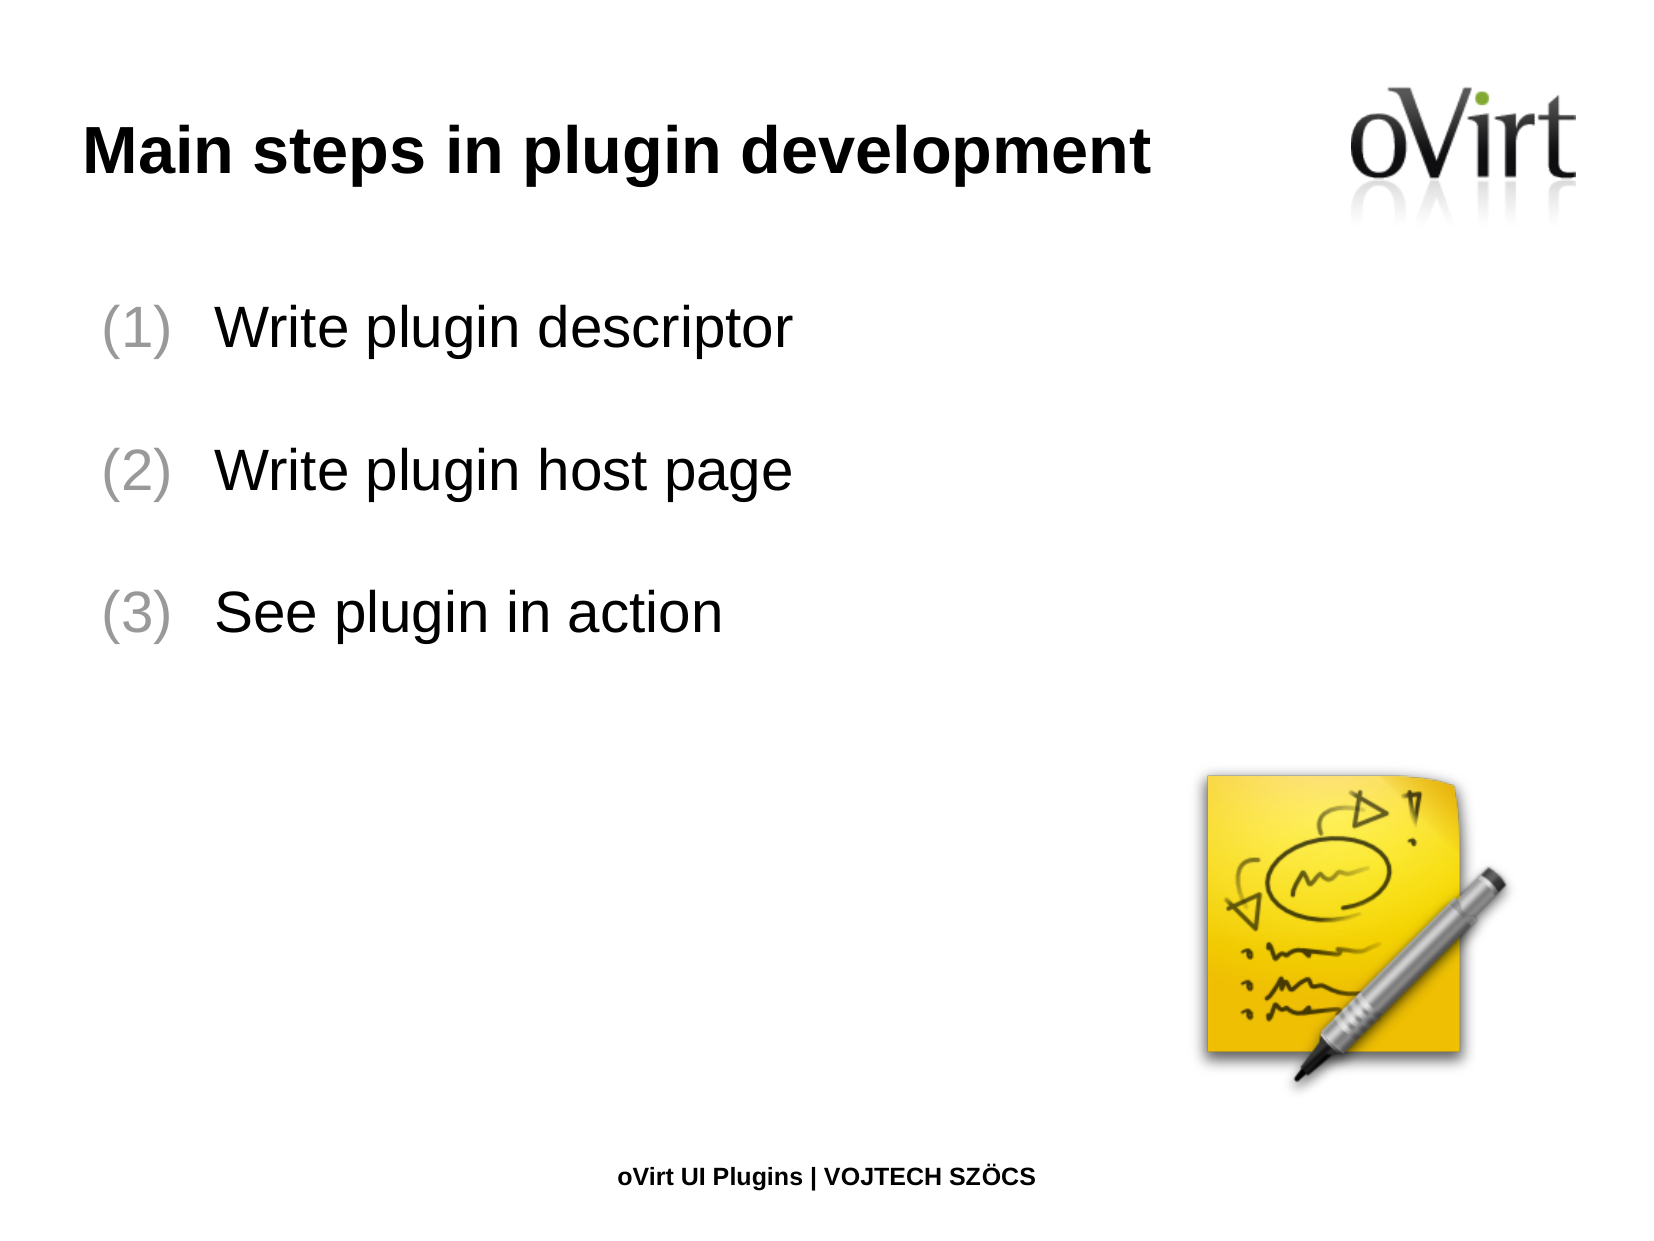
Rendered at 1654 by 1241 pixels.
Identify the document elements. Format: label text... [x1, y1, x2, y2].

title Main steps in plugin development [82, 37, 1303, 226]
list Write plugin descriptor Write plugin host page See plugin in action [86, 262, 1576, 1051]
picture [1162, 730, 1529, 1098]
picture [1351, 79, 1576, 228]
